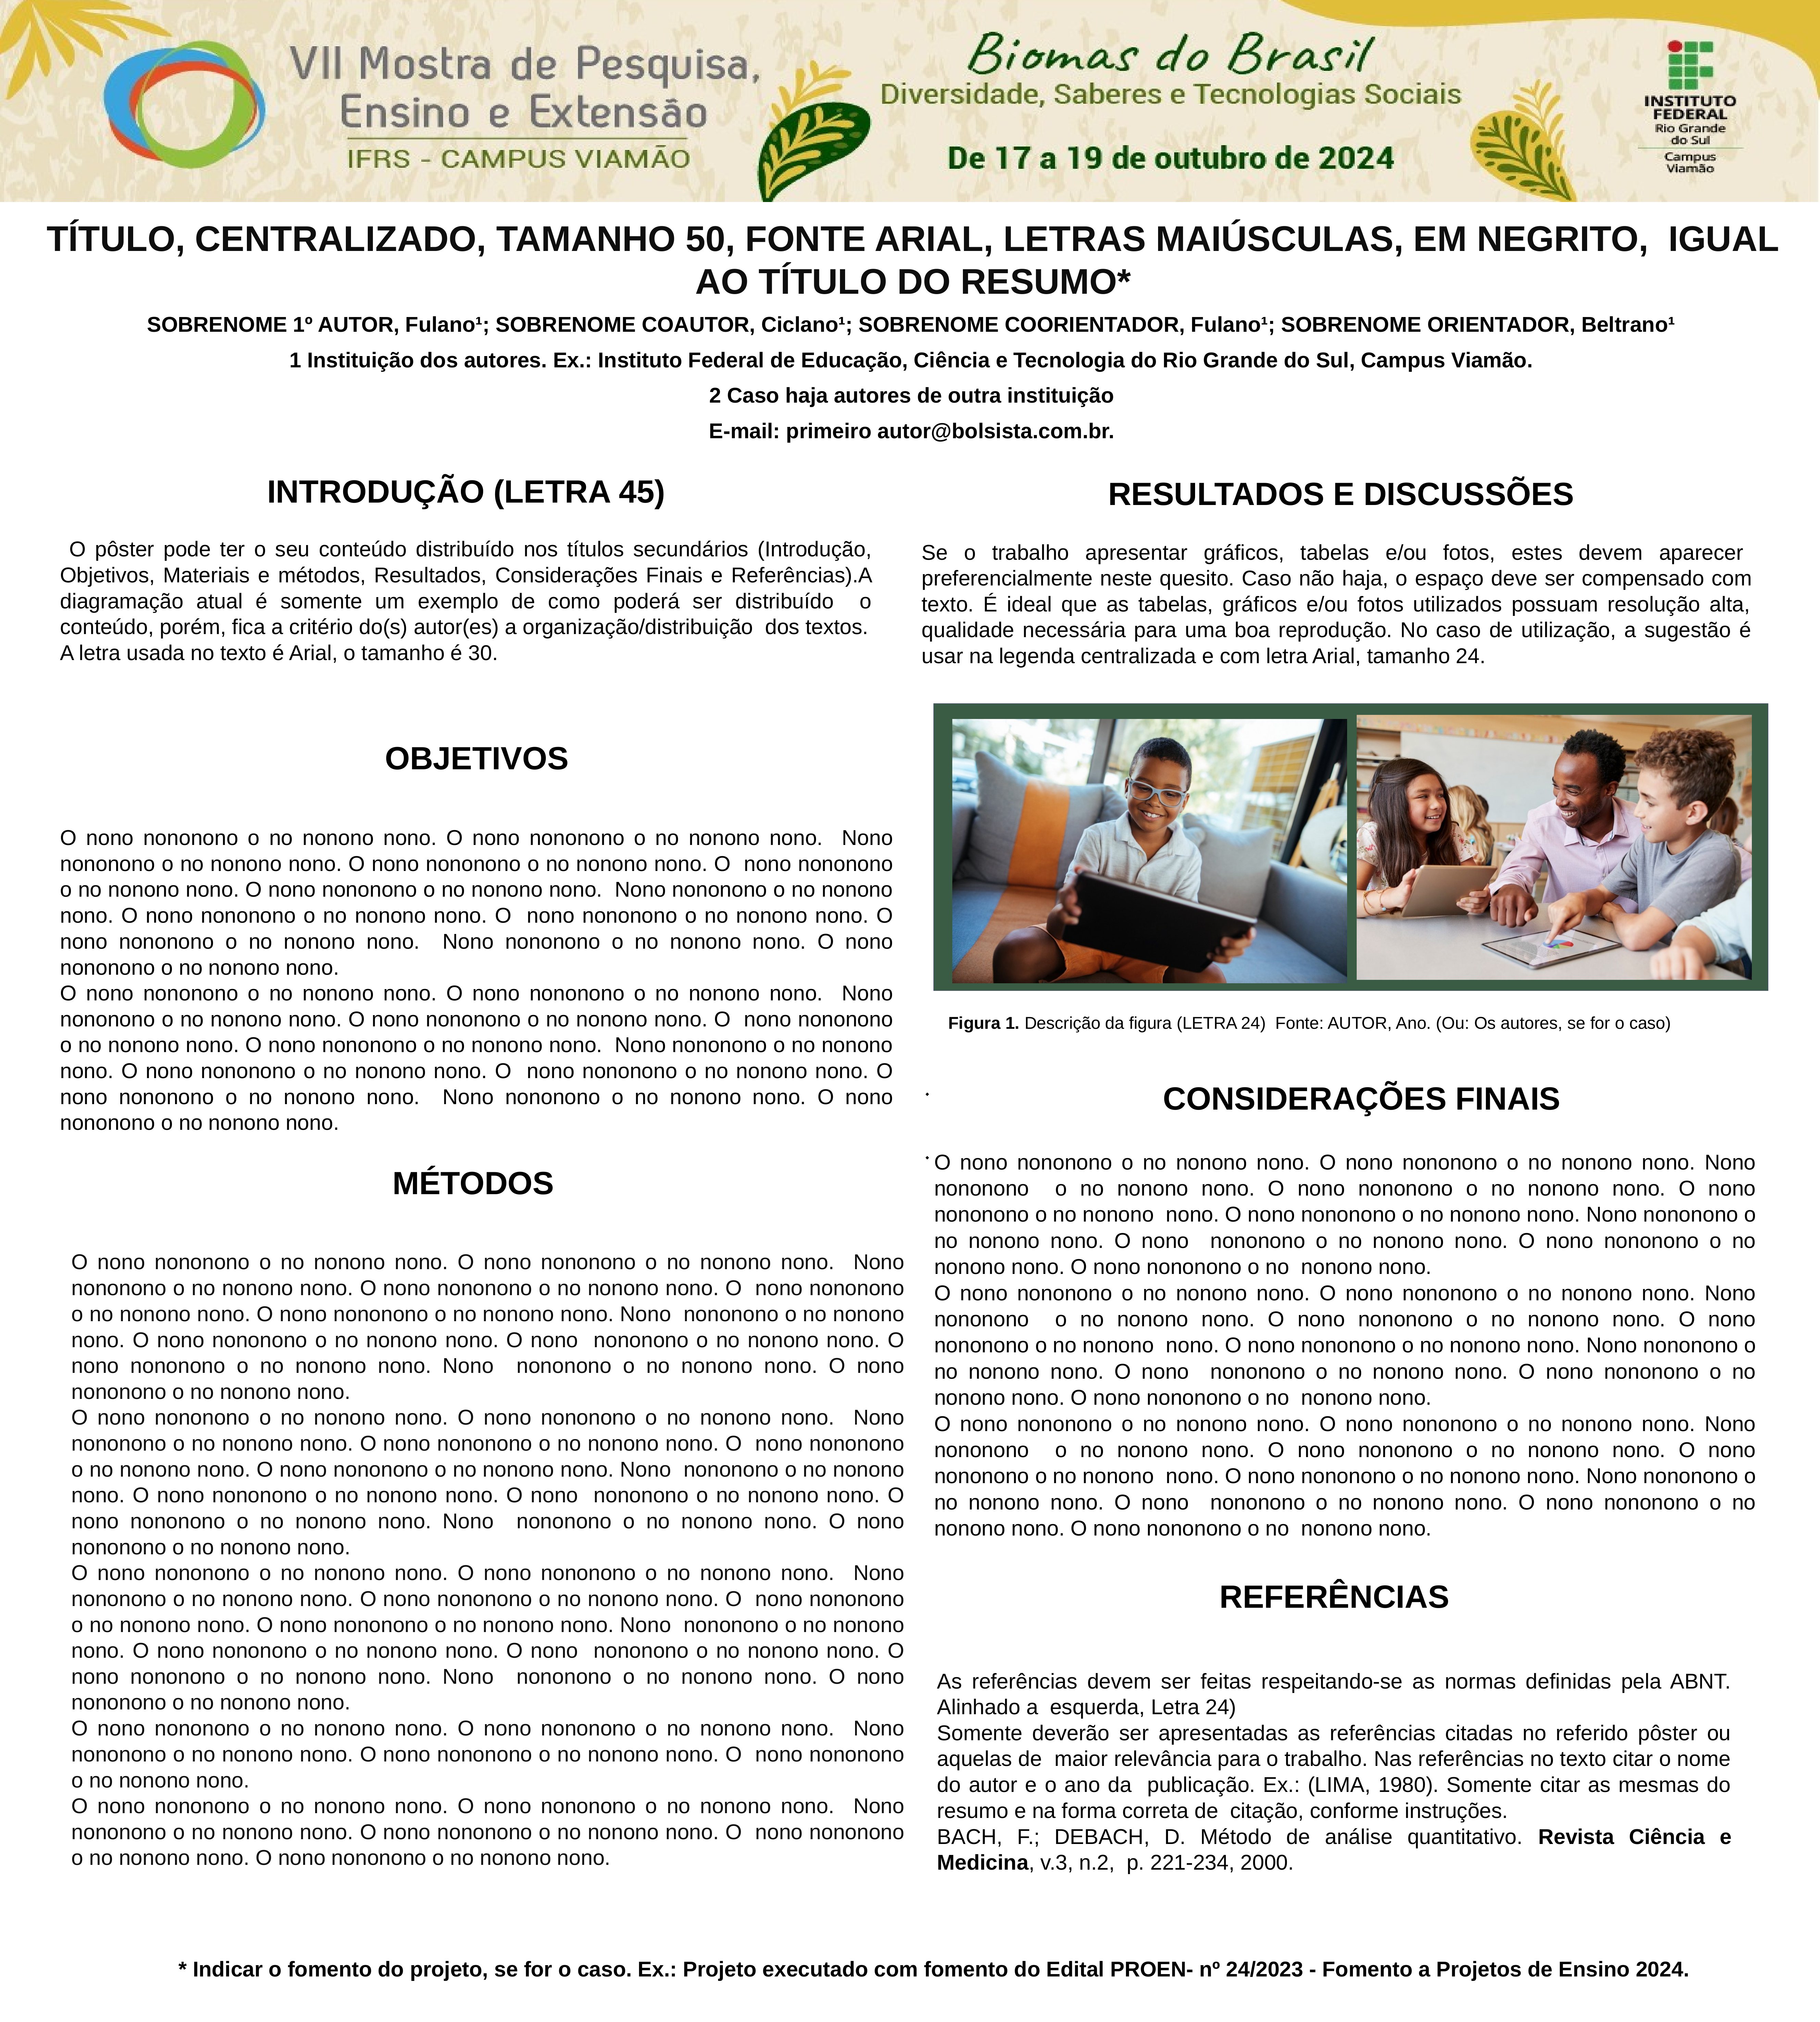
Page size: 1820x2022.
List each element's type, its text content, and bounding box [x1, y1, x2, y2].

text_box [926, 1156, 929, 1160]
text_box O nono nononono o no nonono nono. O nono nononono o no nonono nono. Nono nononono o no nonono nono. O nono nononono o no nonono nono. O nono nononono o no nonono nono. O nono nononono o no nonono nono. Nono nononono o no nonono nono. O nono nononono o no nonono nono. O nono nononono o no nonono nono. O nono nononono o no nonono nono. Nono nononono o no nonono nono. O nono nononono o no nonono nono. O nono nononono o no nonono nono. O nono nononono o no nonono nono. Nono nononono o no nonono nono. O nono nononono o no nonono nono. O nono nononono o no nonono nono. O nono nononono o no nonono nono. Nono nononono o no nonono nono. O nono nononono o no nonono nono. O nono nononono o no nonono nono. O nono nononono o no nonono nono. Nono nononono o no nonono nono. O nono nononono o no nonono nono. [59, 823, 894, 1136]
text_box MÉTODOS [60, 1160, 887, 1204]
text_box OBJETIVOS [59, 734, 894, 779]
text_box REFERÊNCIAS [921, 1575, 1747, 1615]
text_box TÍTULO, CENTRALIZADO, TAMANHO 50, FONTE ARIAL, LETRAS MAIÚSCULAS, EM NEGRITO, IGUAL AO TÍTULO DO RESUMO* SOBRENOME 1º AUTOR, Fulano¹; SOBRENOME COAUTOR, Ciclano¹; SOBRENOME COORIENTADOR, Fulano¹; SOBRENOME ORIENTADOR, Beltrano¹ 1 Instituição dos autores. Ex.: Instituto Federal de Educação, Ciência e Tecnologia do Rio Grande do Sul, Campus Viamão. 2 Caso haja autores de outra instituição E-mail: primeiro autor@bolsista.com.br. [37, 215, 1787, 456]
text_box Figura 1. Descrição da figura (LETRA 24) Fonte: AUTOR, Ano. (Ou: Os autores, se for o caso) [926, 1010, 1765, 1032]
picture [0, 0, 1820, 202]
text_box CONSIDERAÇÕES FINAIS [939, 1075, 1778, 1119]
text_box O nono nononono o no nonono nono. O nono nononono o no nonono nono. Nono nononono o no nonono nono. O nono nononono o no nonono nono. O nono nononono o no nonono nono. O nono nononono o no nonono nono. Nono nononono o no nonono nono. O nono nononono o no nonono nono. O nono nononono o no nonono nono. O nono nononono o no nonono nono. O nono nononono o no nonono nono. O nono nononono o no nonono nono. Nono nononono o no nonono nono. O nono nononono o no nonono nono. O nono nononono o no nonono nono. O nono nononono o no nonono nono. Nono nononono o no nonono nono. O nono nononono o no nonono nono. O nono nononono o no nonono nono. O nono nononono o no nonono nono. O nono nononono o no nonono nono. O nono nononono o no nonono nono. Nono nononono o no nonono nono. O nono nononono o no nonono nono. O nono nononono o no nonono nono. O nono nononono o no nonono nono. Nono nononono o no nonono nono. O nono nononono o no nonono nono. O nono nononono o no nonono nono. O nono nononono o no nonono nono. [933, 1147, 1757, 1543]
text_box [926, 1092, 929, 1096]
text_box RESULTADOS E DISCUSSÕES [921, 472, 1761, 512]
text_box O nono nononono o no nonono nono. O nono nononono o no nonono nono. Nono nononono o no nonono nono. O nono nononono o no nonono nono. O nono nononono o no nonono nono. O nono nononono o no nonono nono. Nono nononono o no nonono nono. O nono nononono o no nonono nono. O nono nononono o no nonono nono. O nono nononono o no nonono nono. Nono nononono o no nonono nono. O nono nononono o no nonono nono. O nono nononono o no nonono nono. O nono nononono o no nonono nono. Nono nononono o no nonono nono. O nono nononono o no nonono nono. O nono nononono o no nonono nono. O nono nononono o no nonono nono. Nono nononono o no nonono nono. O nono nononono o no nonono nono. O nono nononono o no nonono nono. O nono nononono o no nonono nono. Nono nononono o no nonono nono. O nono nononono o no nonono nono. O nono nononono o no nonono nono. O nono nononono o no nonono nono. Nono nononono o no nonono nono. O nono nononono o no nonono nono. O nono nononono o no nonono nono. O nono nononono o no nonono nono. Nono nononono o no nonono nono. O nono nononono o no nonono nono. O nono nononono o no nonono nono. O nono nononono o no nonono nono. Nono nononono o no nonono nono. O nono nononono o no nonono nono. O nono nononono o no nonono nono. O nono nononono o no nonono nono. Nono nononono o no nonono nono. O nono nononono o no nonono nono. O nono nononono o no nonono nono. O nono nononono o no nonono nono. O nono nononono o no nonono nono. Nono nononono o no nonono nono. O nono nononono o no nonono nono. O nono nononono o no nonono nono. O nono nononono o no nonono nono. [71, 1235, 906, 1875]
text_box O pôster pode ter o seu conteúdo distribuído nos títulos secundários (Introdução, Objetivos, Materiais e métodos, Resultados, Considerações Finais e Referências).A diagramação atual é somente um exemplo de como poderá ser distribuído o conteúdo, porém, fica a critério do(s) autor(es) a organização/distribuição dos textos. A letra usada no texto é Arial, o tamanho é 30. [59, 534, 873, 706]
text_box * Indicar o fomento do projeto, se for o caso. Ex.: Projeto executado com fomento do Edital PROEN- nº 24/2023 - Fomento a Projetos de Ensino 2024. [72, 1954, 1796, 1982]
text_box [933, 703, 1769, 991]
picture [1357, 715, 1752, 980]
text_box As referências devem ser feitas respeitando-se as normas definidas pela ABNT. Alinhado a esquerda, Letra 24) Somente deverão ser apresentadas as referências citadas no referido pôster ou aquelas de maior relevância para o trabalho. Nas referências no texto citar o nome do autor e o ano da publicação. Ex.: (LIMA, 1980). Somente citar as mesmas do resumo e na forma correta de citação, conforme instruções. BACH, F.; DEBACH, D. Método de análise quantitativo. Revista Ciência e Medicina, v.3, n.2, p. 221-234, 2000. [936, 1666, 1732, 1875]
text_box Se o trabalho apresentar gráficos, tabelas e/ou fotos, estes devem aparecer preferencialmente neste quesito. Caso não haja, o espaço deve ser compensado com texto. É ideal que as tabelas, gráficos e/ou fotos utilizados possuam resolução alta, qualidade necessária para uma boa reprodução. No caso de utilização, a sugestão é usar na legenda centralizada e com letra Arial, tamanho 24. [921, 537, 1761, 668]
picture [952, 719, 1347, 983]
text_box INTRODUÇÃO (LETRA 45) [59, 469, 873, 509]
